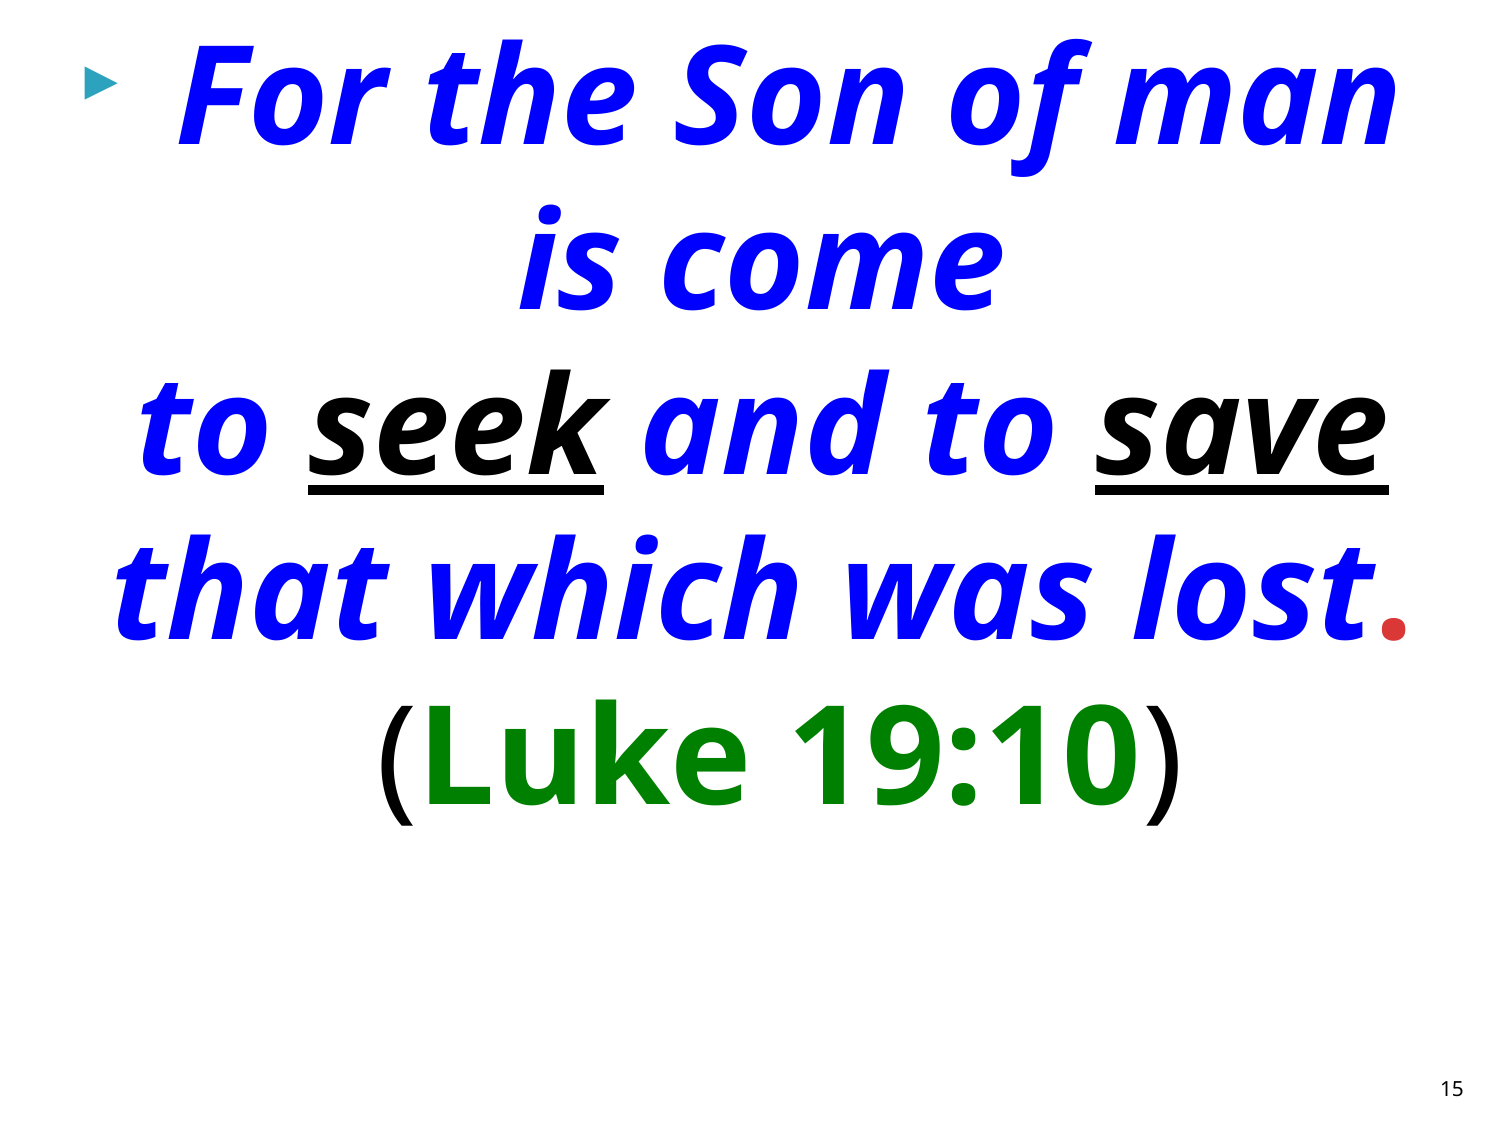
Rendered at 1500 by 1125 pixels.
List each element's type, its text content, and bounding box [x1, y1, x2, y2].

list For the Son of man is come to seek and to save that which was lost. (Luke 19:10) [0, 0, 1500, 1125]
slide_number <number> [1418, 1051, 1479, 1112]
